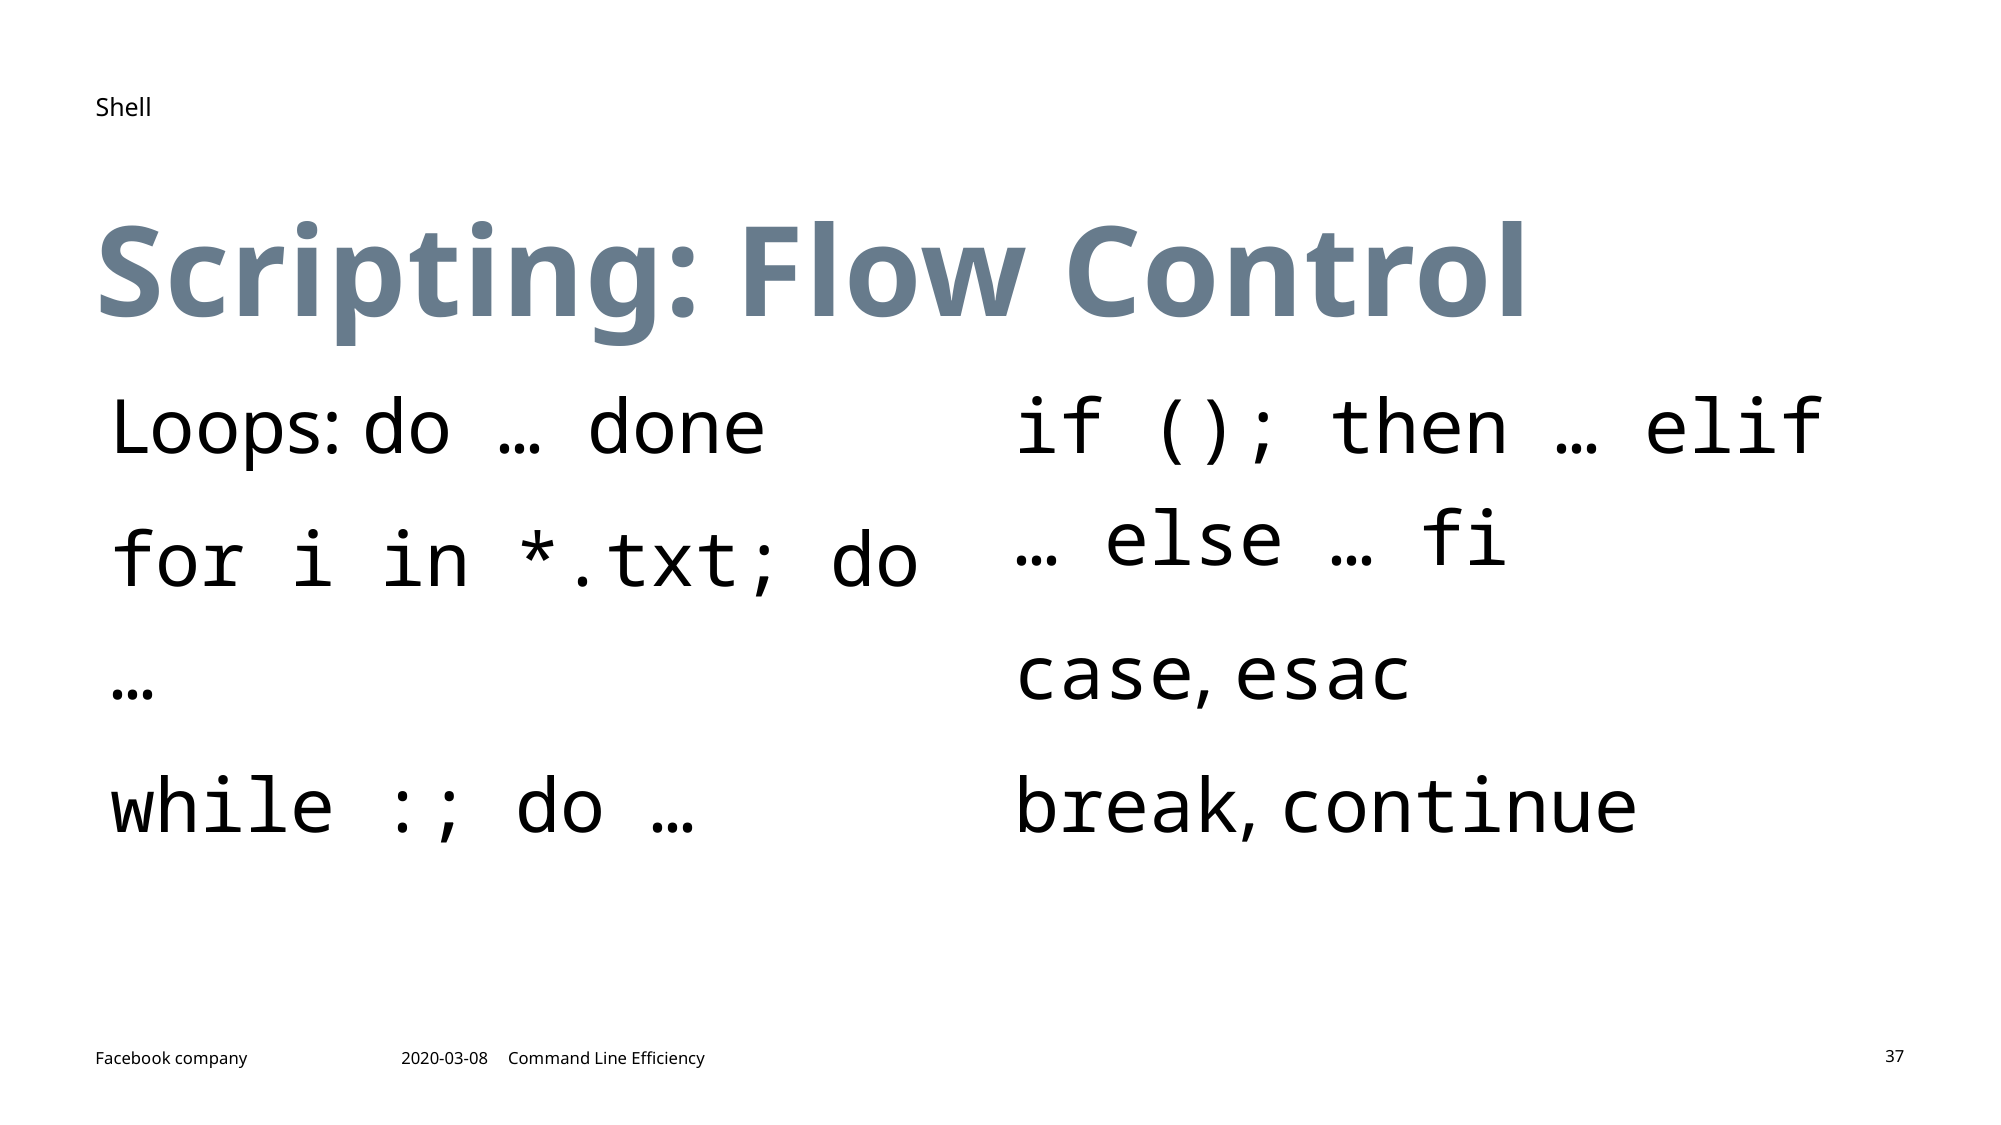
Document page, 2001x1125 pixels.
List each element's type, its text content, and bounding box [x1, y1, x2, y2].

slide_number 2020-03-08 [401, 1047, 508, 1068]
footer Command Line Efficiency [508, 1047, 1294, 1068]
list Shell [95, 88, 988, 119]
table_header Loops: do … done for i in *.txt; do … while :; do … [96, 355, 1000, 862]
slide_number <number> [1840, 1047, 1905, 1068]
title Scripting: Flow Control [95, 176, 1905, 333]
table_header if (); then … elif … else … fi case, esac break, continue [1000, 355, 1904, 862]
